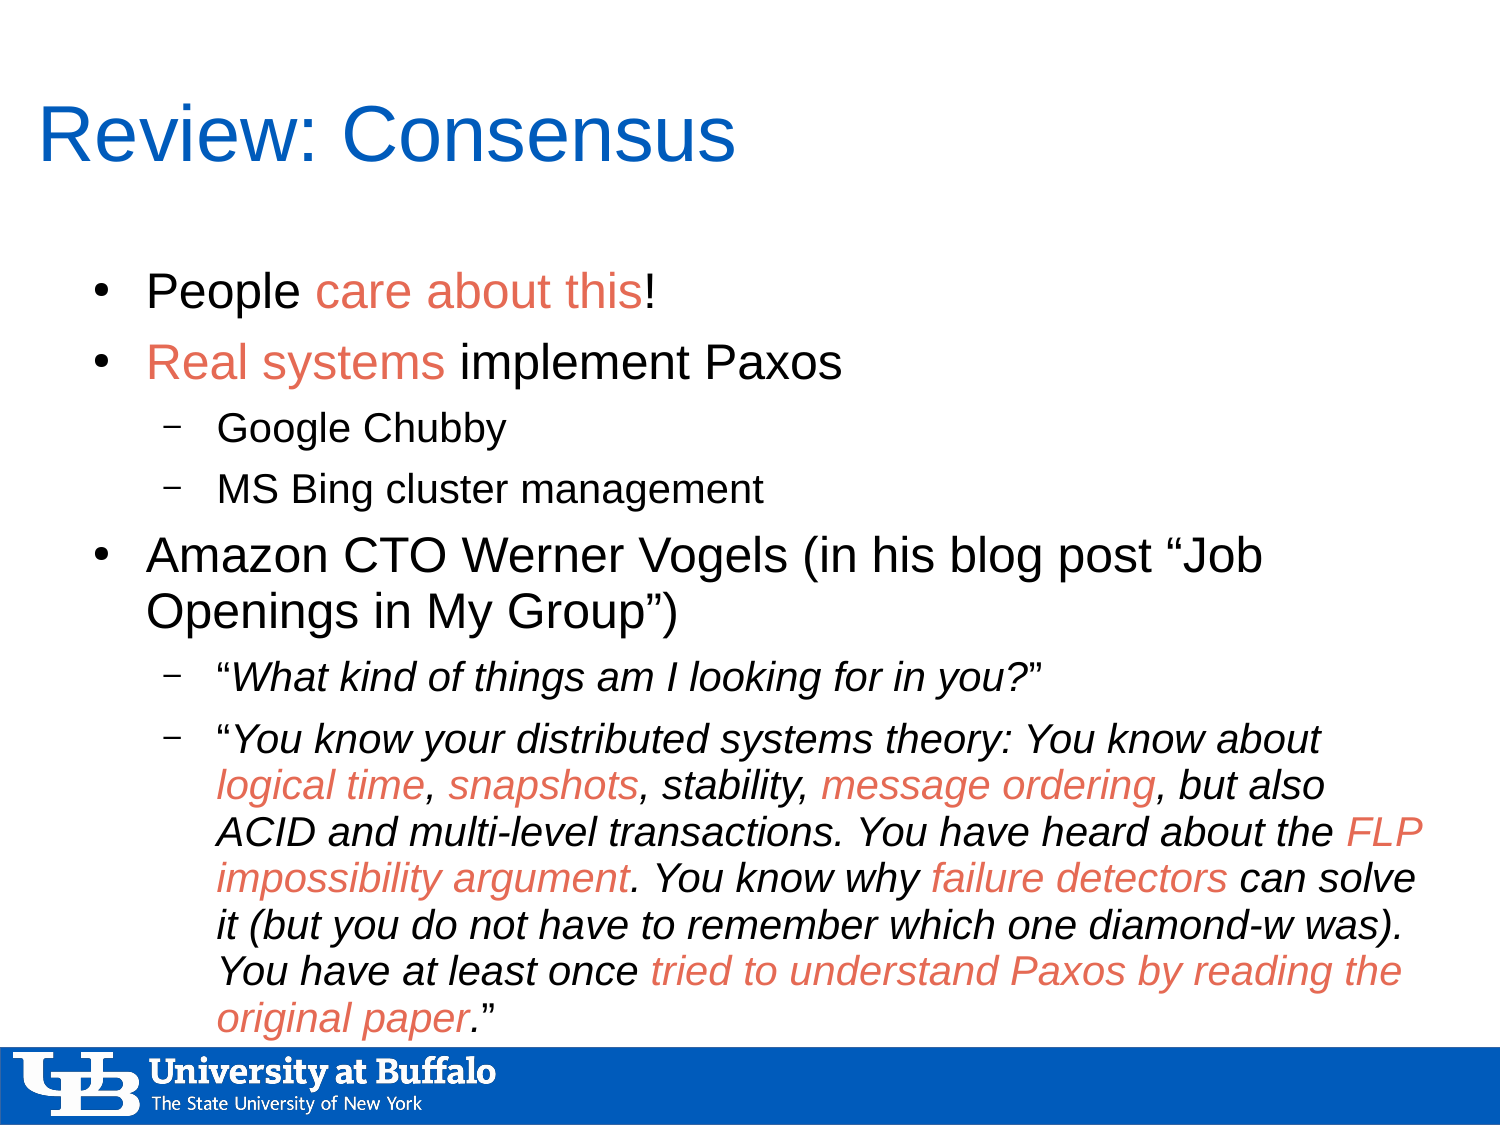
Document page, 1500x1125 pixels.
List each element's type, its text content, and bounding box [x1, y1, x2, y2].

list People care about this! Real systems implement Paxos Google Chubby MS Bing cluster management Amazon CTO Werner Vogels (in his blog post “Job Openings in My Group”) “What kind of things am I looking for in you?” “You know your distributed systems theory: You know about logical time, snapshots, stability, message ordering, but also ACID and multi-level transactions. You have heard about the FLP impossibility argument. You know why failure detectors can solve it (but you do not have to remember which one diamond-w was). You have at least once tried to understand Paxos by reading the original paper.” [75, 263, 1425, 916]
picture [13, 1052, 496, 1116]
title Review: Consensus [37, 40, 1388, 228]
